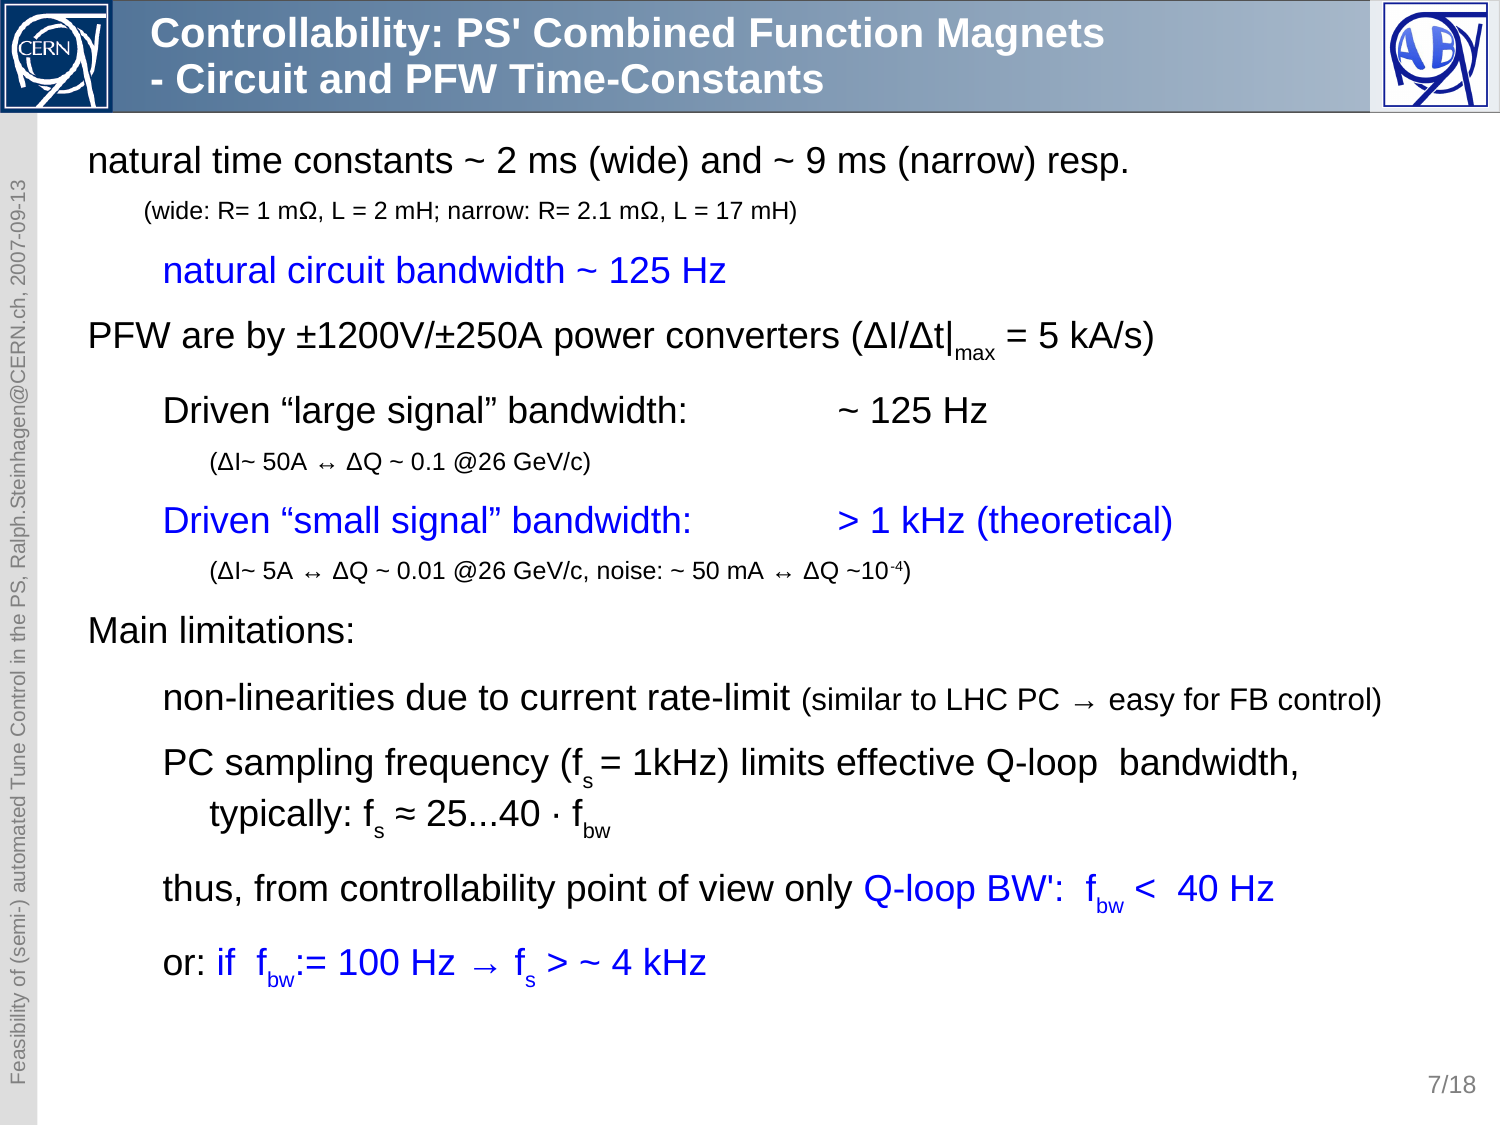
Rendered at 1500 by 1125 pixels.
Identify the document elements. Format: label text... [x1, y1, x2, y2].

title Controllability: PS' Combined Function Magnets - Circuit and PFW Time-Constants [150, 7, 1201, 106]
picture [1382, 1, 1489, 108]
picture [0, 0, 113, 113]
list natural time constants ~ 2 ms (wide) and ~ 9 ms (narrow) resp. (wide: R= 1 mΩ, L = 2 mH; narrow: R= 2.1 mΩ, L = 17 mH) natural circuit bandwidth ~ 125 Hz PFW are by ±1200V/±250A power converters (ΔI/Δt|max = 5 kA/s) Driven “large signal” bandwidth: ~ 125 Hz (ΔI~ 50A ↔ ΔQ ~ 0.1 @26 GeV/c) Driven “small signal” bandwidth: > 1 kHz (theoretical) (ΔI~ 5A ↔ ΔQ ~ 0.01 @26 GeV/c, noise: ~ 50 mA ↔ ΔQ ~10-4) Main limitations: non-linearities due to current rate-limit (similar to LHC PC → easy for FB control) PC sampling frequency (fs = 1kHz) limits effective Q-loop bandwidth, typically: fs ≈ 25...40 ∙ fbw thus, from controllability point of view only Q-loop BW': fbw < 40 Hz or: if fbw:= 100 Hz → fs > ~ 4 kHz [87, 137, 1438, 1016]
